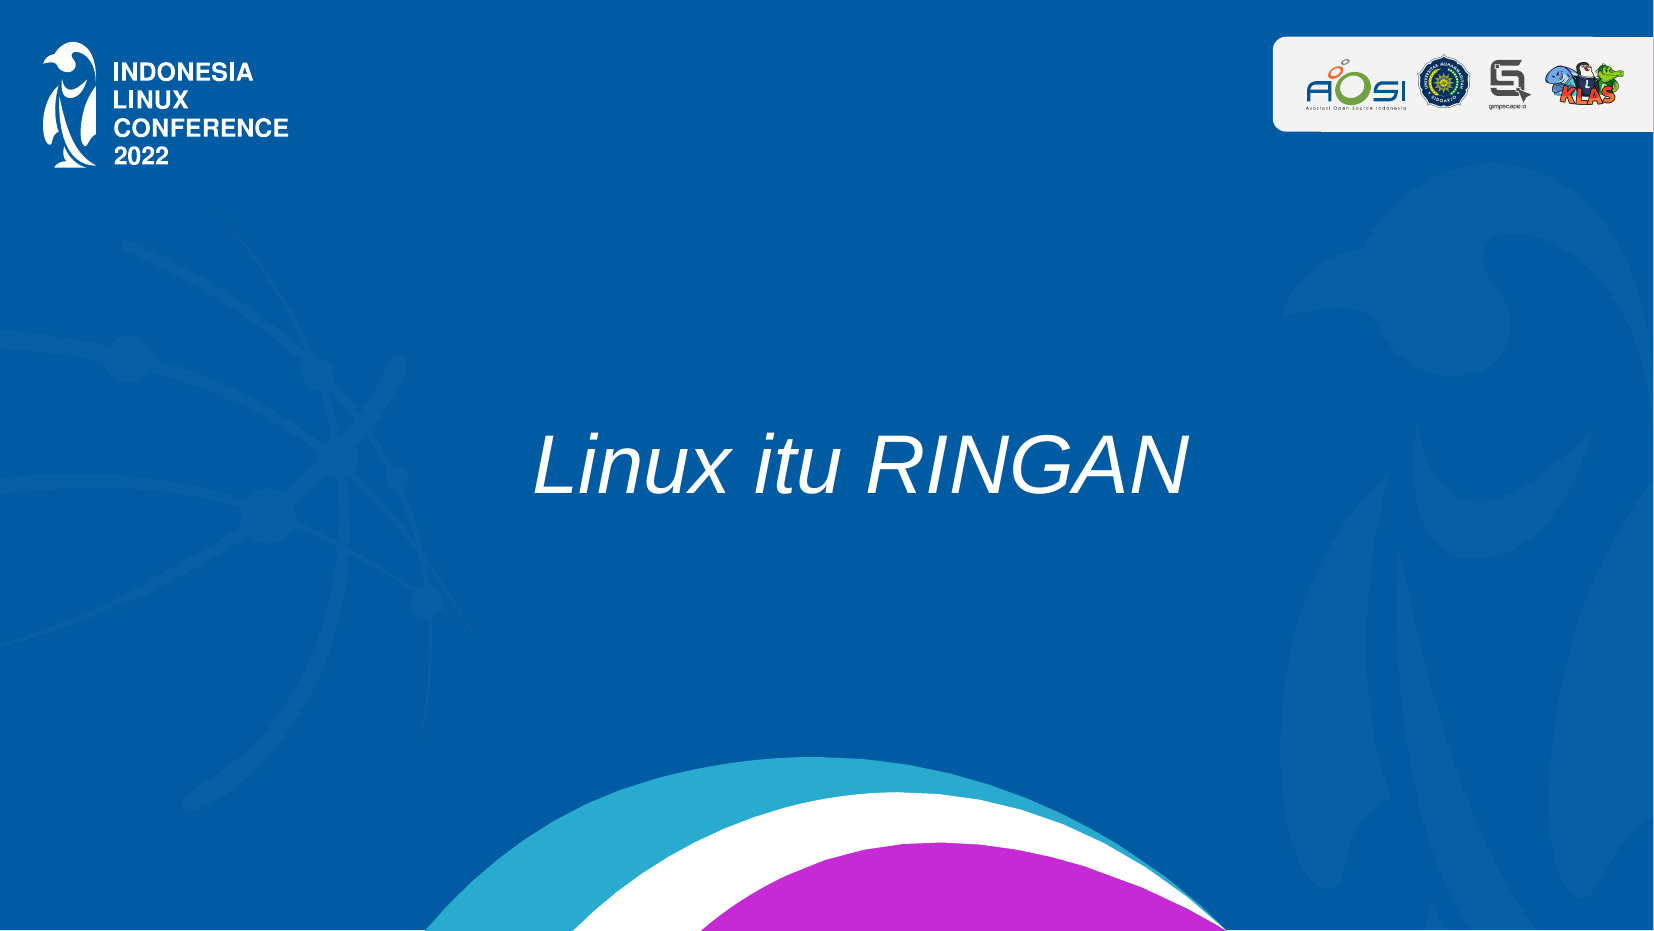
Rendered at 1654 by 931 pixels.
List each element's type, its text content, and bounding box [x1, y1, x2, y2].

picture [1417, 54, 1471, 108]
picture [1545, 62, 1624, 105]
text_box Linux itu RINGAN [187, 255, 1501, 676]
text_box [424, 756, 1227, 931]
